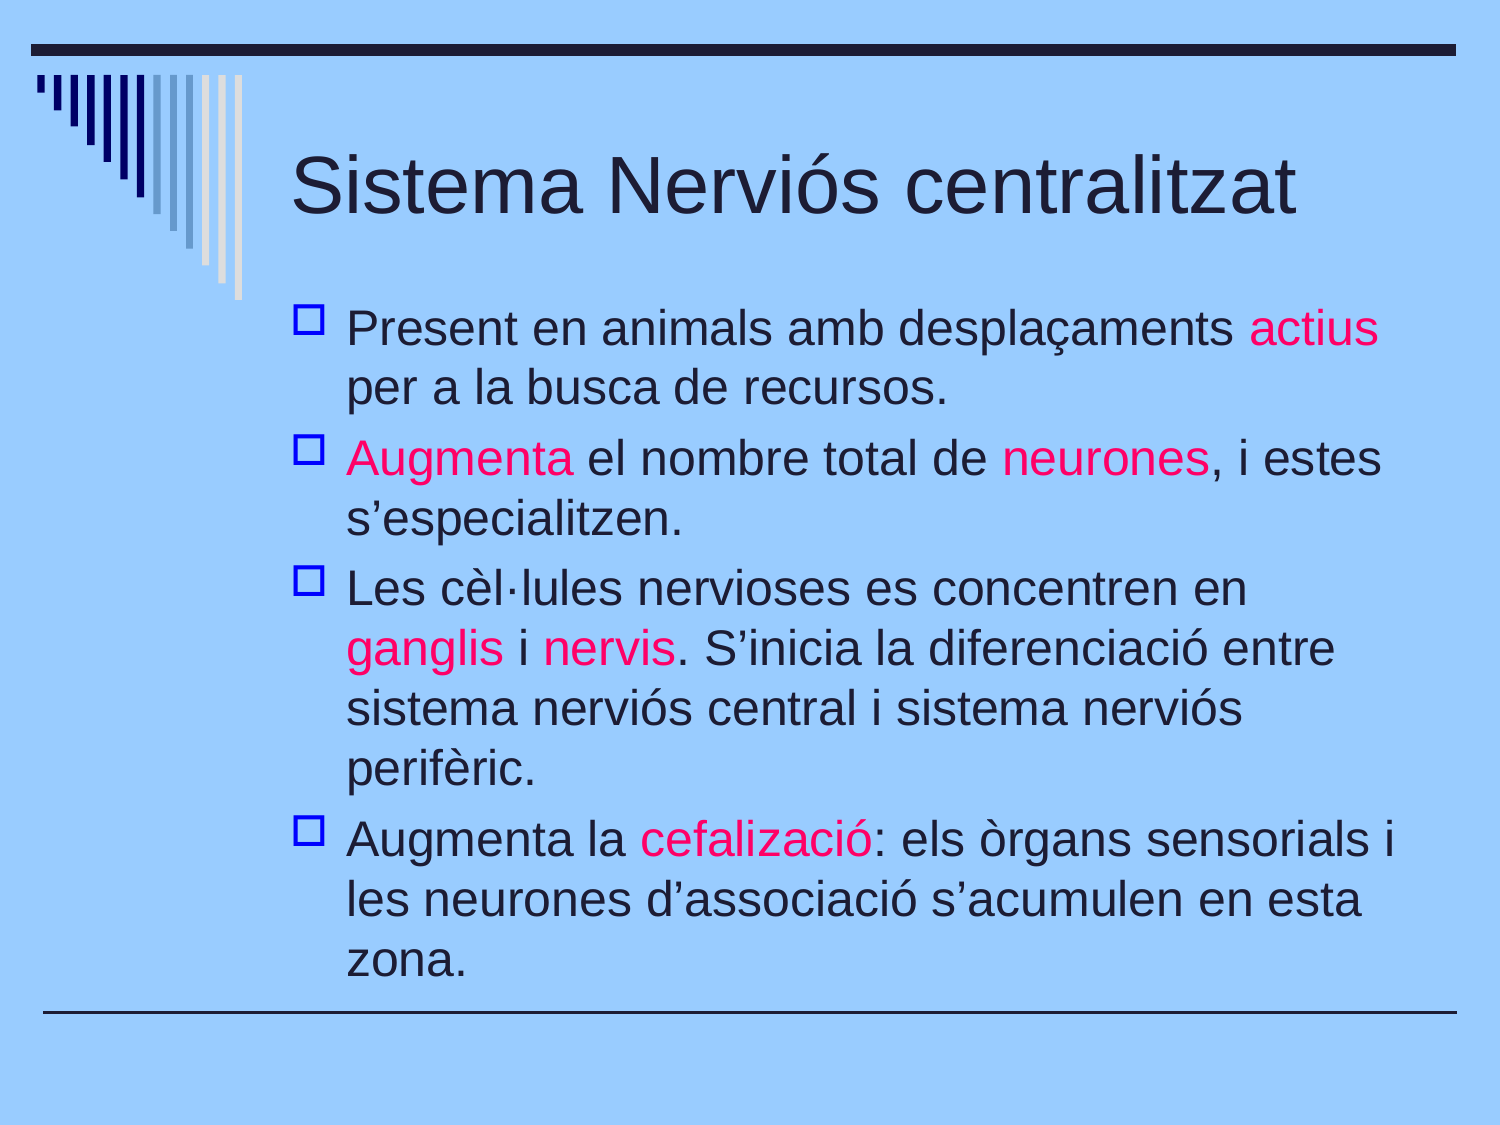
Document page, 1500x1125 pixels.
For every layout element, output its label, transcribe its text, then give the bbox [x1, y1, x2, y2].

title Sistema Nerviós centralitzat [274, 75, 1425, 287]
list Present en animals amb desplaçaments actius per a la busca de recursos. Augmenta el nombre total de neurones, i estes s’especialitzen. Les cèl·lules nervioses es concentren en ganglis i nervis. S’inicia la diferenciació entre sistema nerviós central i sistema nerviós perifèric. Augmenta la cefalizació: els òrgans sensorials i les neurones d’associació s’acumulen en esta zona. [274, 287, 1425, 994]
